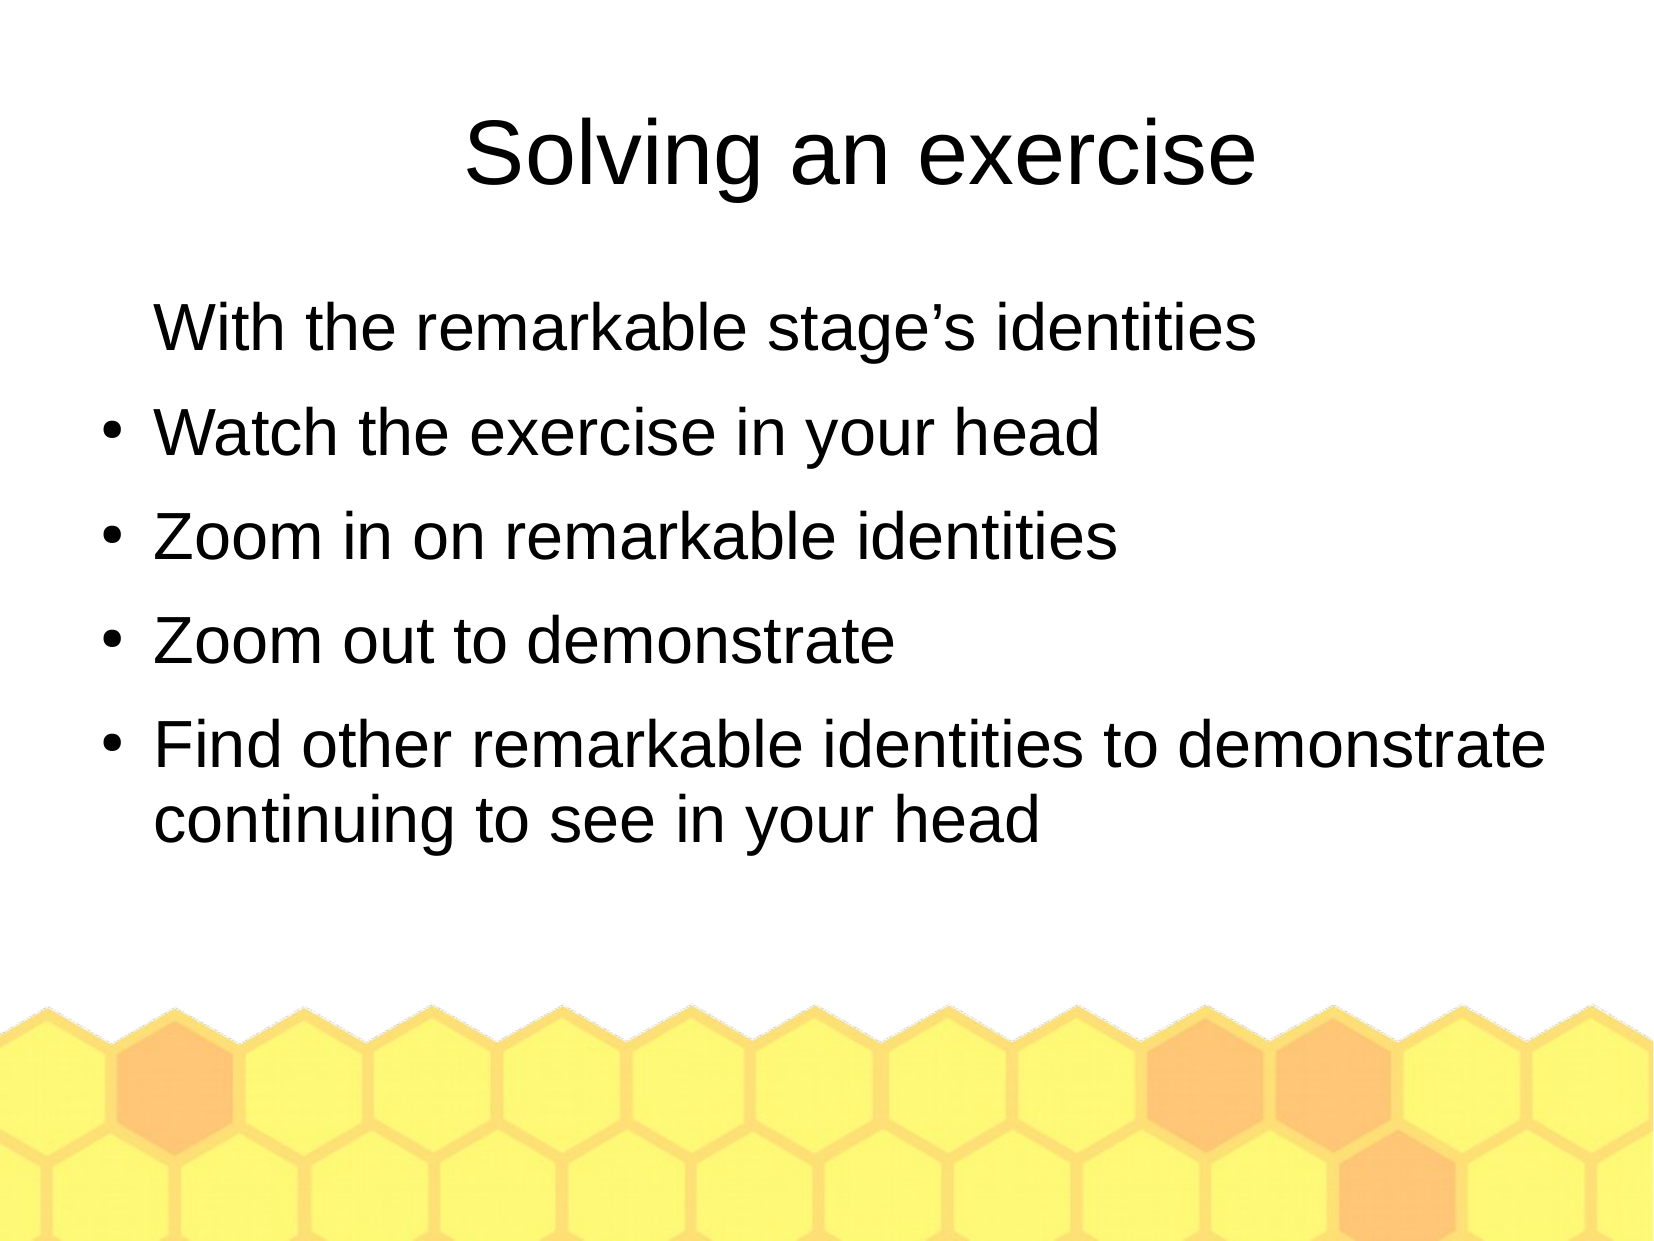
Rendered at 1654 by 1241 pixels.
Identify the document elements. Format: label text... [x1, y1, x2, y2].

list With the remarkable stage’s identities Watch the exercise in your head Zoom in on remarkable identities Zoom out to demonstrate Find other remarkable identities to demonstrate continuing to see in your head [82, 290, 1571, 1010]
title Solving an exercise [82, 49, 1571, 257]
picture [0, 1001, 1654, 1241]
